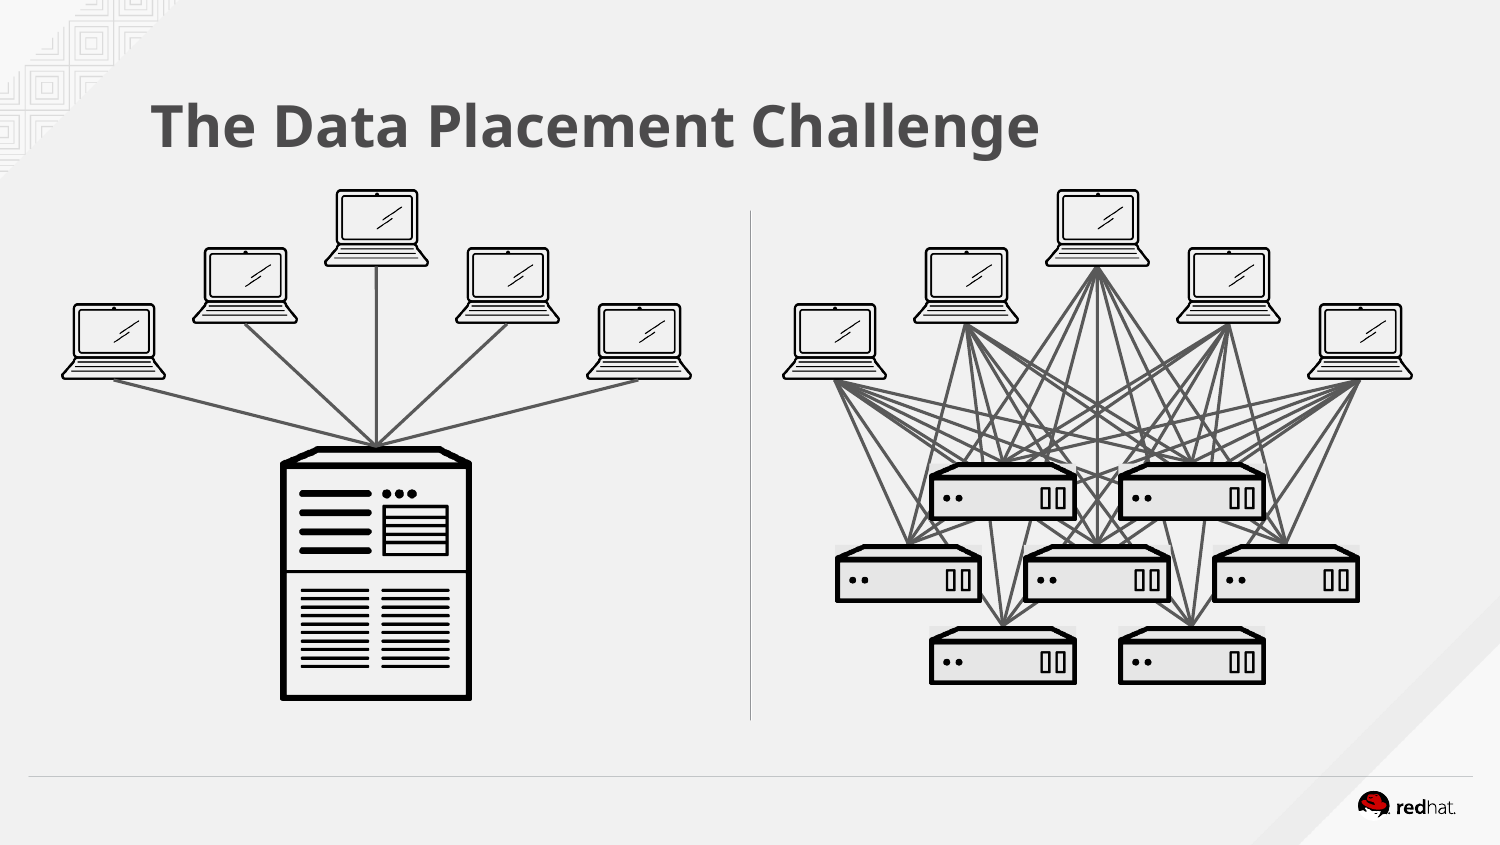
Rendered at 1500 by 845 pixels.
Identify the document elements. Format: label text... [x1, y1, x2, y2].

text_box The Data Placement Challenge [135, 0, 1365, 175]
picture [0, 0, 1500, 845]
